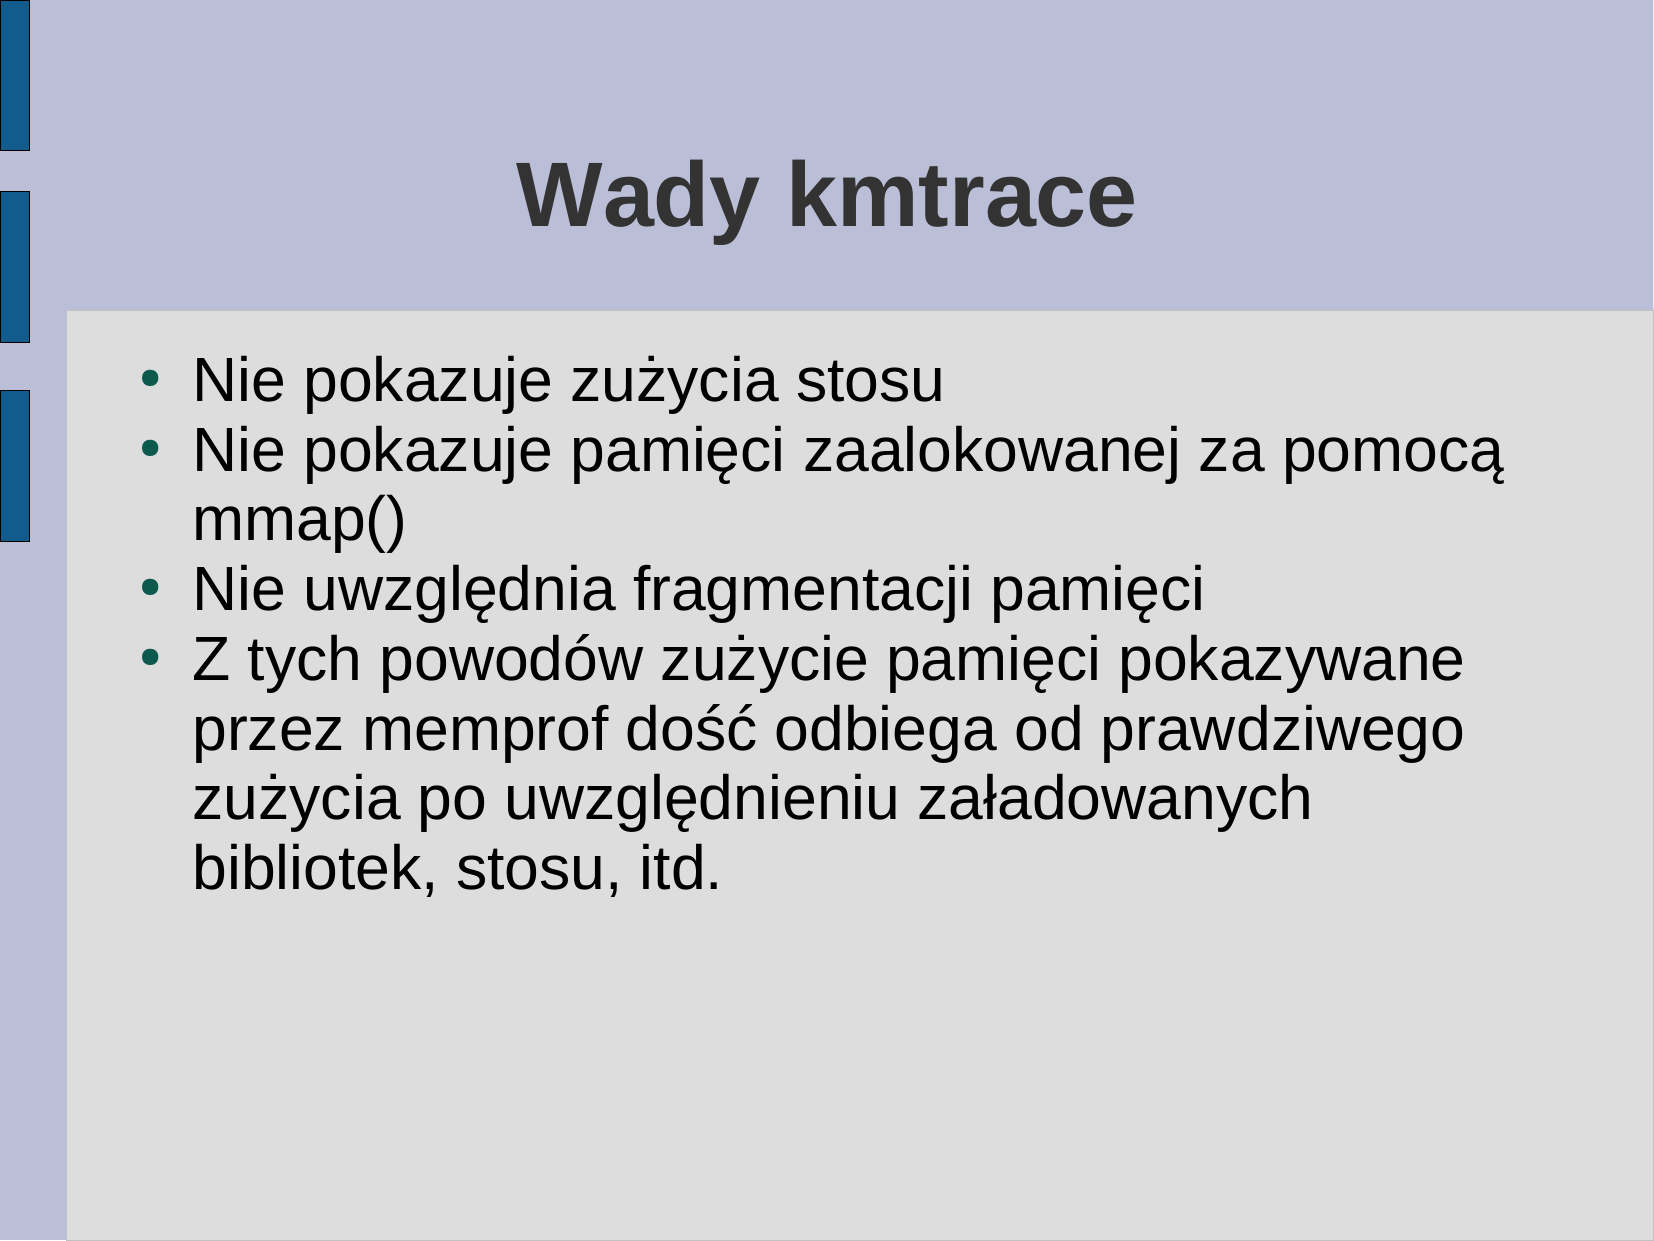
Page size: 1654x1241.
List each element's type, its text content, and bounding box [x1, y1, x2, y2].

title Wady kmtrace [121, 91, 1534, 299]
list Nie pokazuje zużycia stosu Nie pokazuje pamięci zaalokowanej za pomocą mmap() Nie uwzględnia fragmentacji pamięci Z tych powodów zużycie pamięci pokazywane przez memprof dość odbiega od prawdziwego zużycia po uwzględnieniu załadowanych bibliotek, stosu, itd. [121, 344, 1534, 1127]
